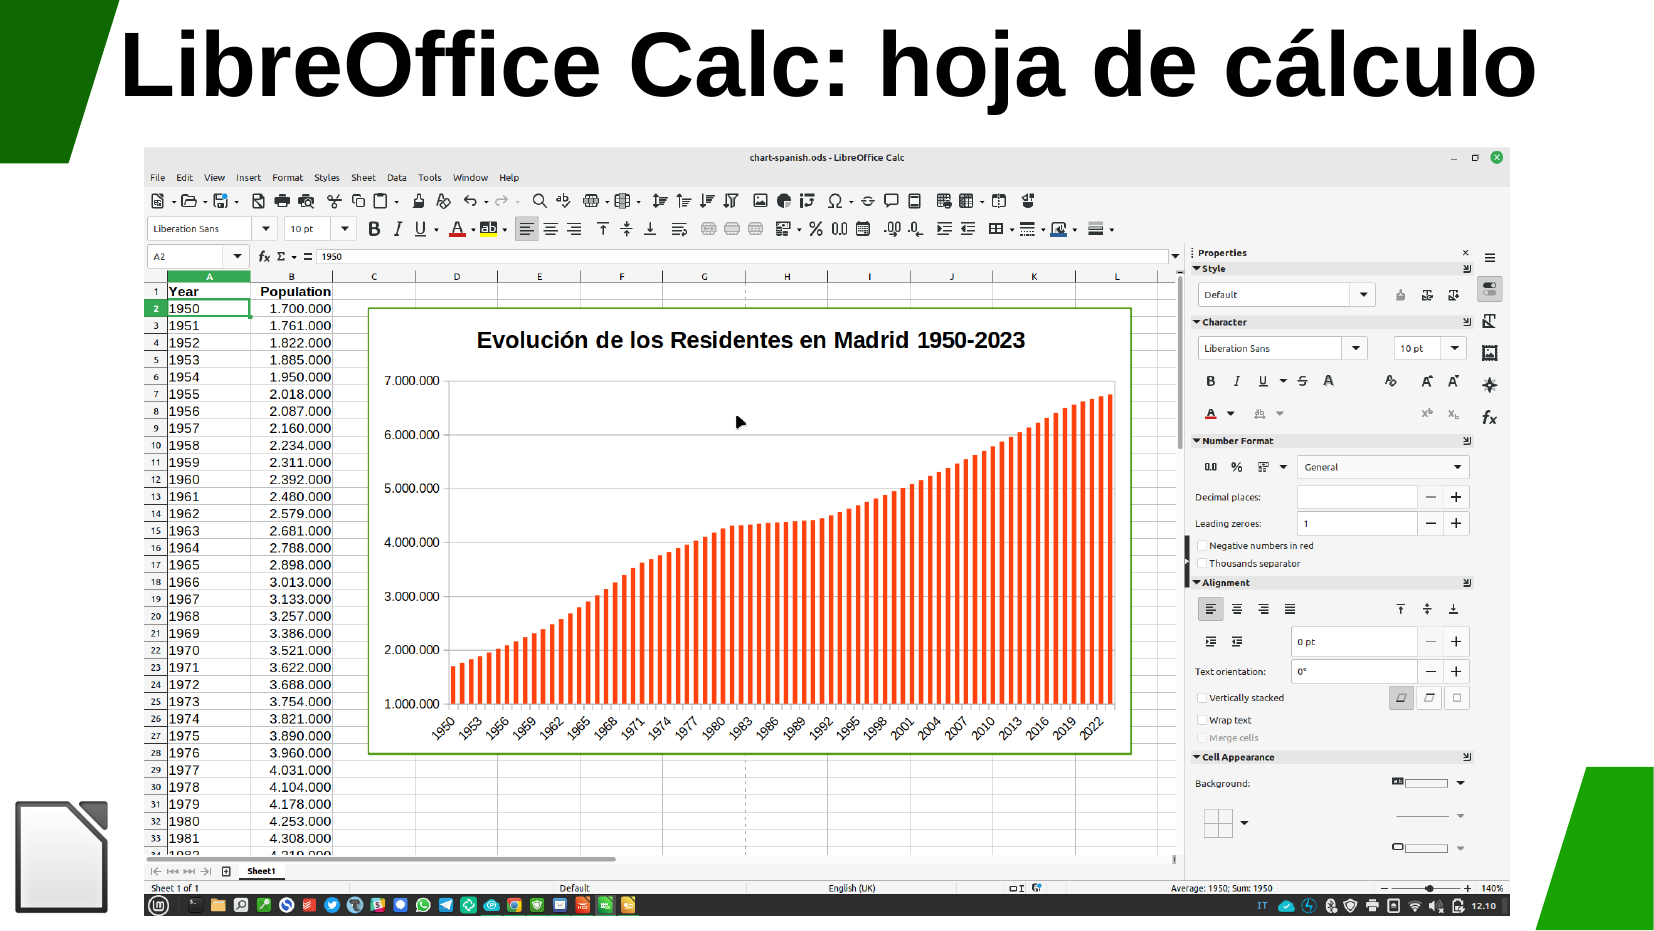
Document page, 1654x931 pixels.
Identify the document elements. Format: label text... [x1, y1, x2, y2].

title LibreOffice Calc: hoja de cálculo [119, 11, 1595, 119]
picture [12, 798, 111, 917]
picture [144, 147, 1510, 916]
